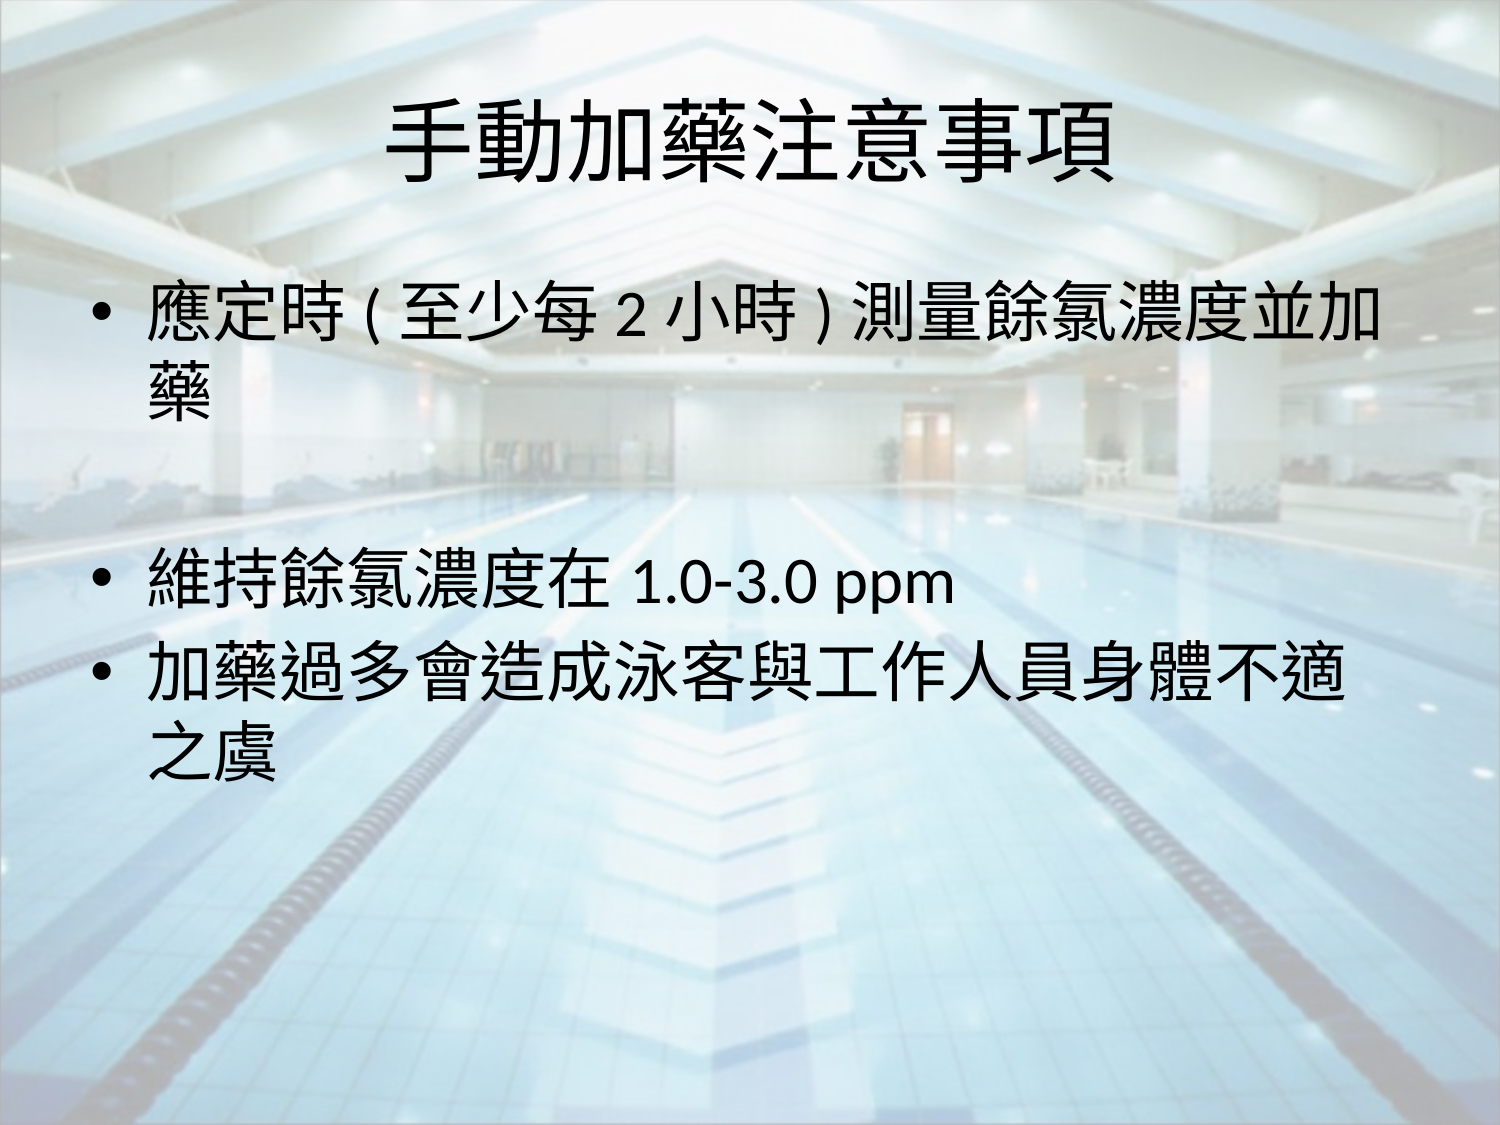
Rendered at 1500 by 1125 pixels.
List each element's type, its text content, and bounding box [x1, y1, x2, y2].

title 手動加藥注意事項 [75, 45, 1425, 233]
list 應定時(至少每2小時)測量餘氯濃度並加藥 維持餘氯濃度在1.0-3.0 ppm 加藥過多會造成泳客與工作人員身體不適之虞 [75, 262, 1425, 1005]
